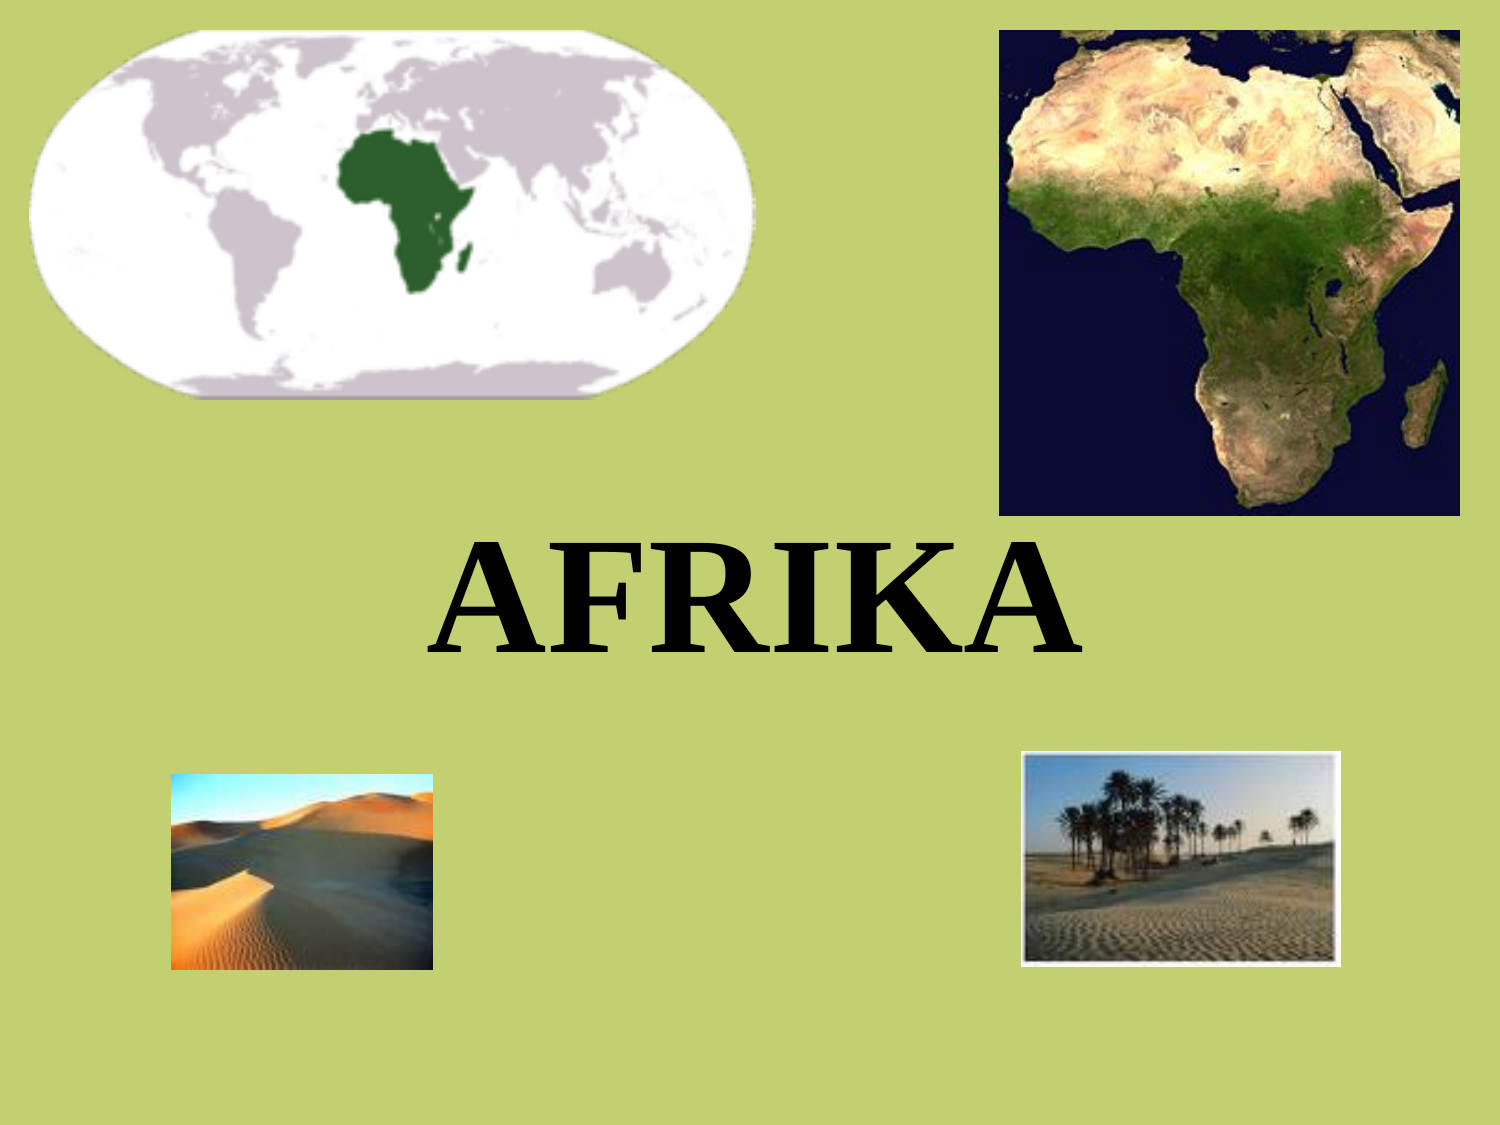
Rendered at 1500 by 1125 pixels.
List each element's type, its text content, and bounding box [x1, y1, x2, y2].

picture [999, 30, 1460, 516]
title AFRIKA [360, 503, 1152, 669]
picture [171, 774, 433, 970]
picture [29, 30, 756, 400]
picture [1021, 751, 1341, 967]
